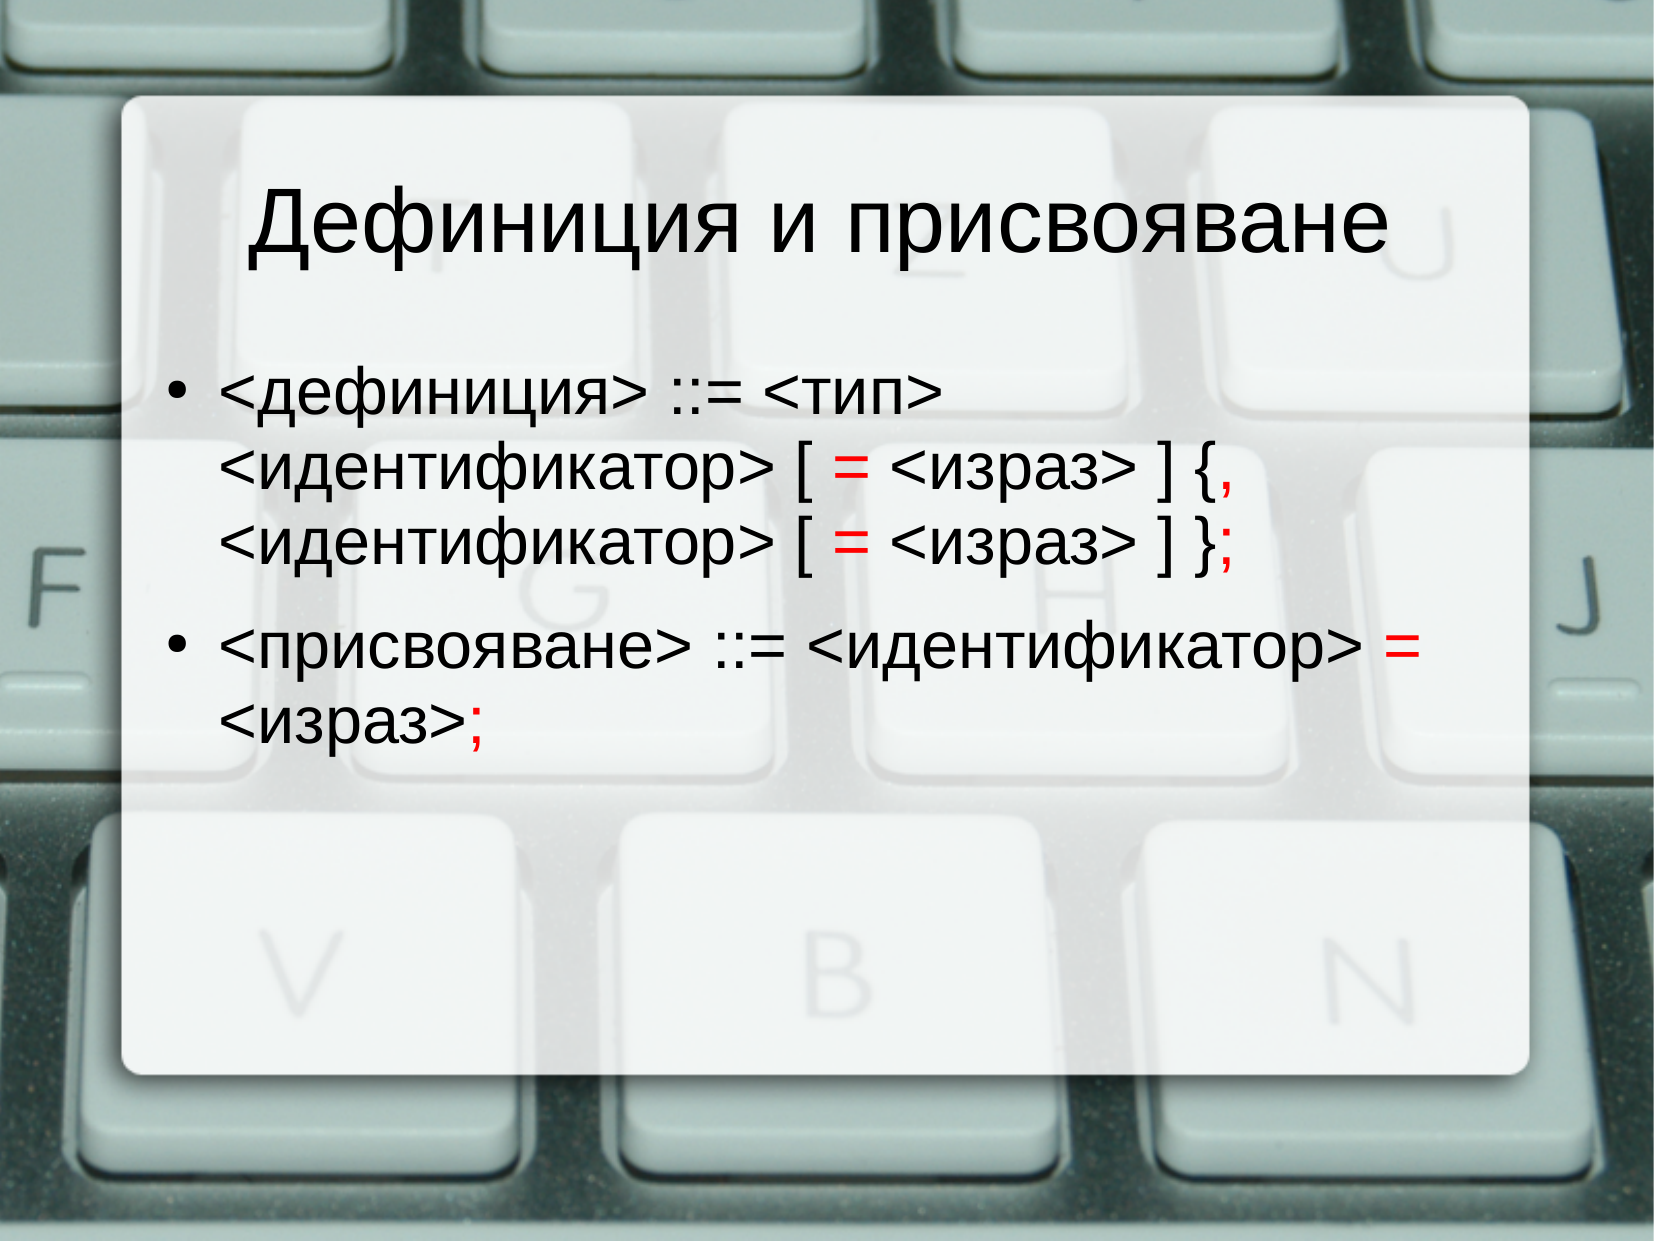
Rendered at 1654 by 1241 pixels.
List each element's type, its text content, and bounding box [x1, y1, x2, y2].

list <дефиниция> ::= <тип> <идентификатор> [ = <израз> ] {, <идентификатор> [ = <израз> ] }; <присвояване> ::= <идентификатор> = <израз>; [147, 354, 1506, 1074]
picture [0, 0, 1654, 1241]
title Дефиниция и присвояване [135, 117, 1506, 325]
